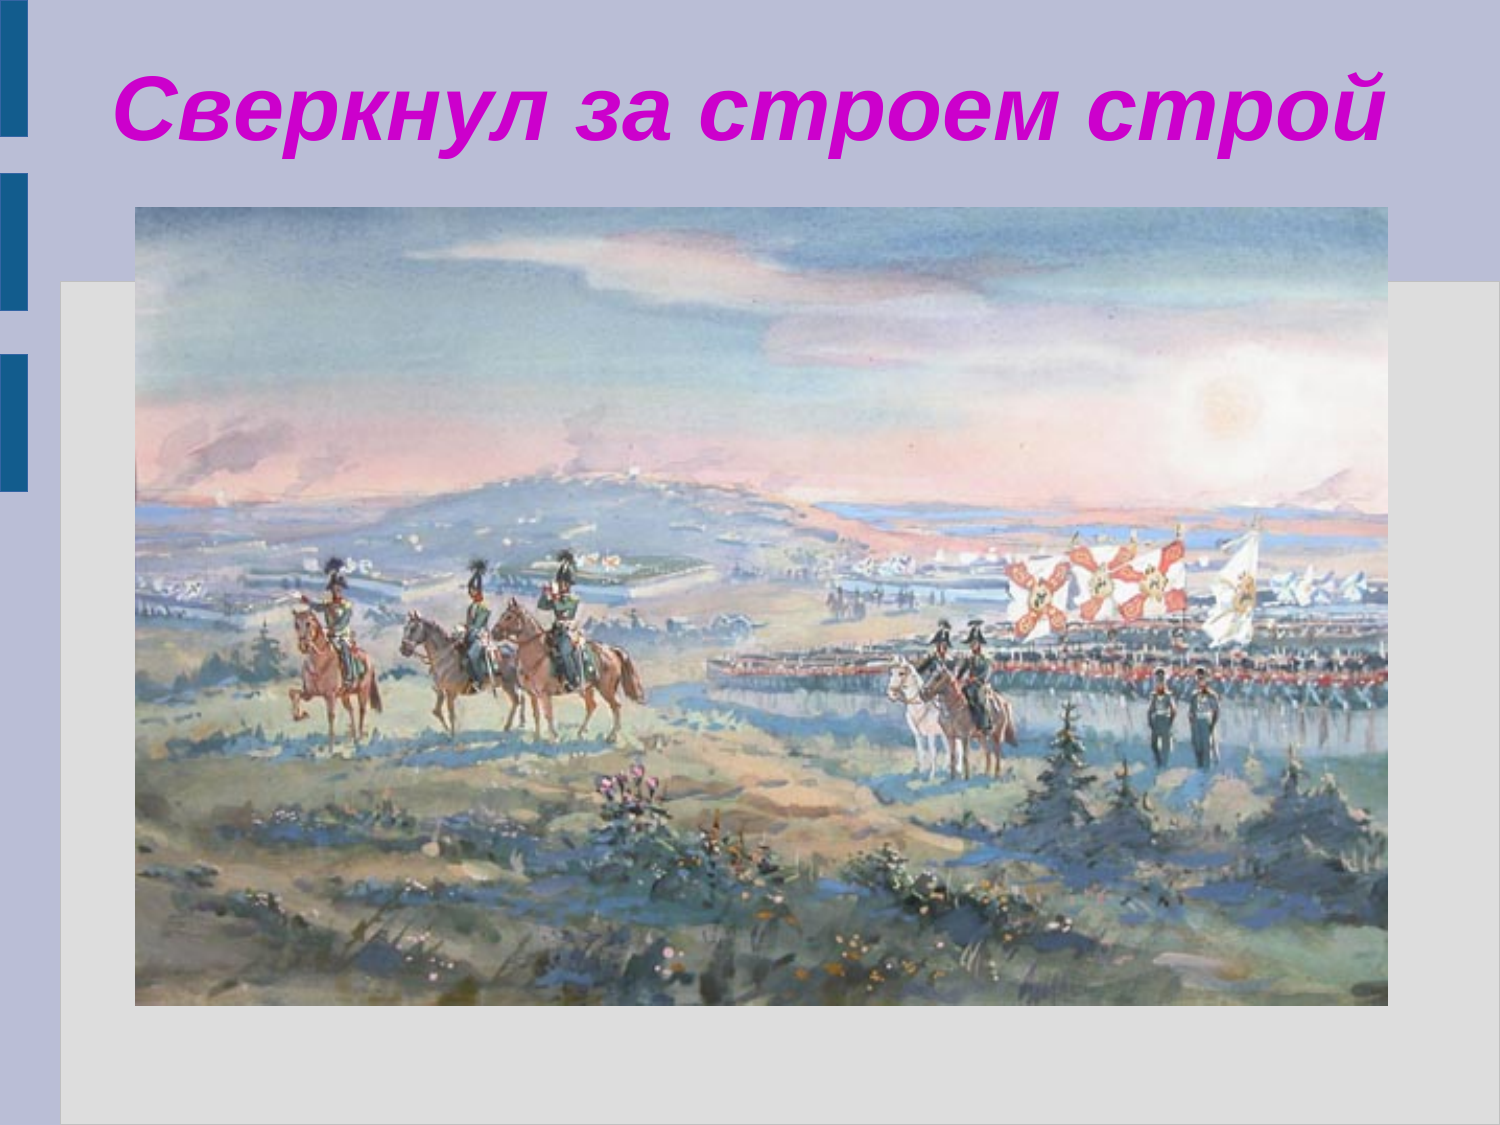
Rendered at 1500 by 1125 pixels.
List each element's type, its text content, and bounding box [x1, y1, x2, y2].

picture [135, 207, 1388, 1006]
title Сверкнул за строем строй [75, 45, 1426, 173]
